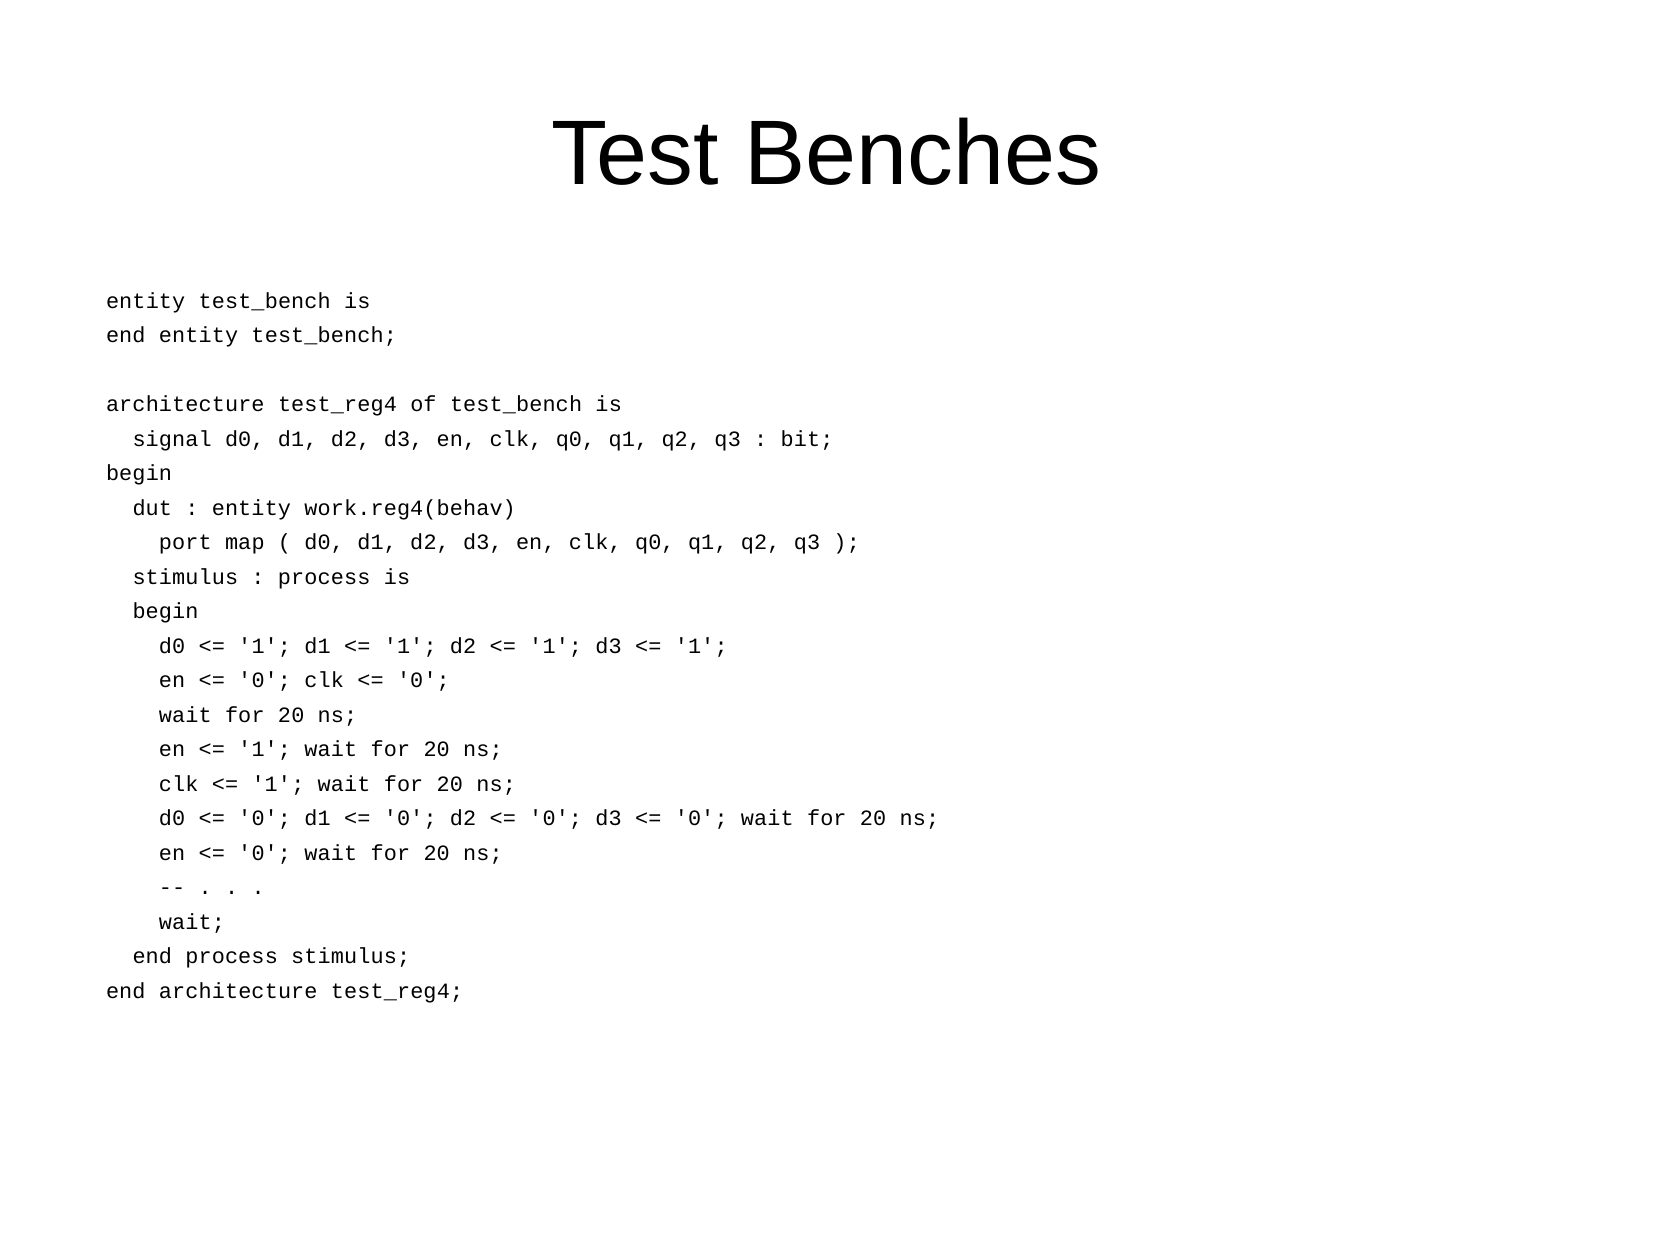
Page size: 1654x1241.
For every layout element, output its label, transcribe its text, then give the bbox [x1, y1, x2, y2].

list entity test_bench is end entity test_bench; architecture test_reg4 of test_bench is signal d0, d1, d2, d3, en, clk, q0, q1, q2, q3 : bit; begin dut : entity work.reg4(behav) port map ( d0, d1, d2, d3, en, clk, q0, q1, q2, q3 ); stimulus : process is begin d0 <= '1'; d1 <= '1'; d2 <= '1'; d3 <= '1'; en <= '0'; clk <= '0'; wait for 20 ns; en <= '1'; wait for 20 ns; clk <= '1'; wait for 20 ns; d0 <= '0'; d1 <= '0'; d2 <= '0'; d3 <= '0'; wait for 20 ns; en <= '0'; wait for 20 ns; -- . . . wait; end process stimulus; end architecture test_reg4; [82, 290, 1571, 1010]
title Test Benches [82, 49, 1571, 257]
